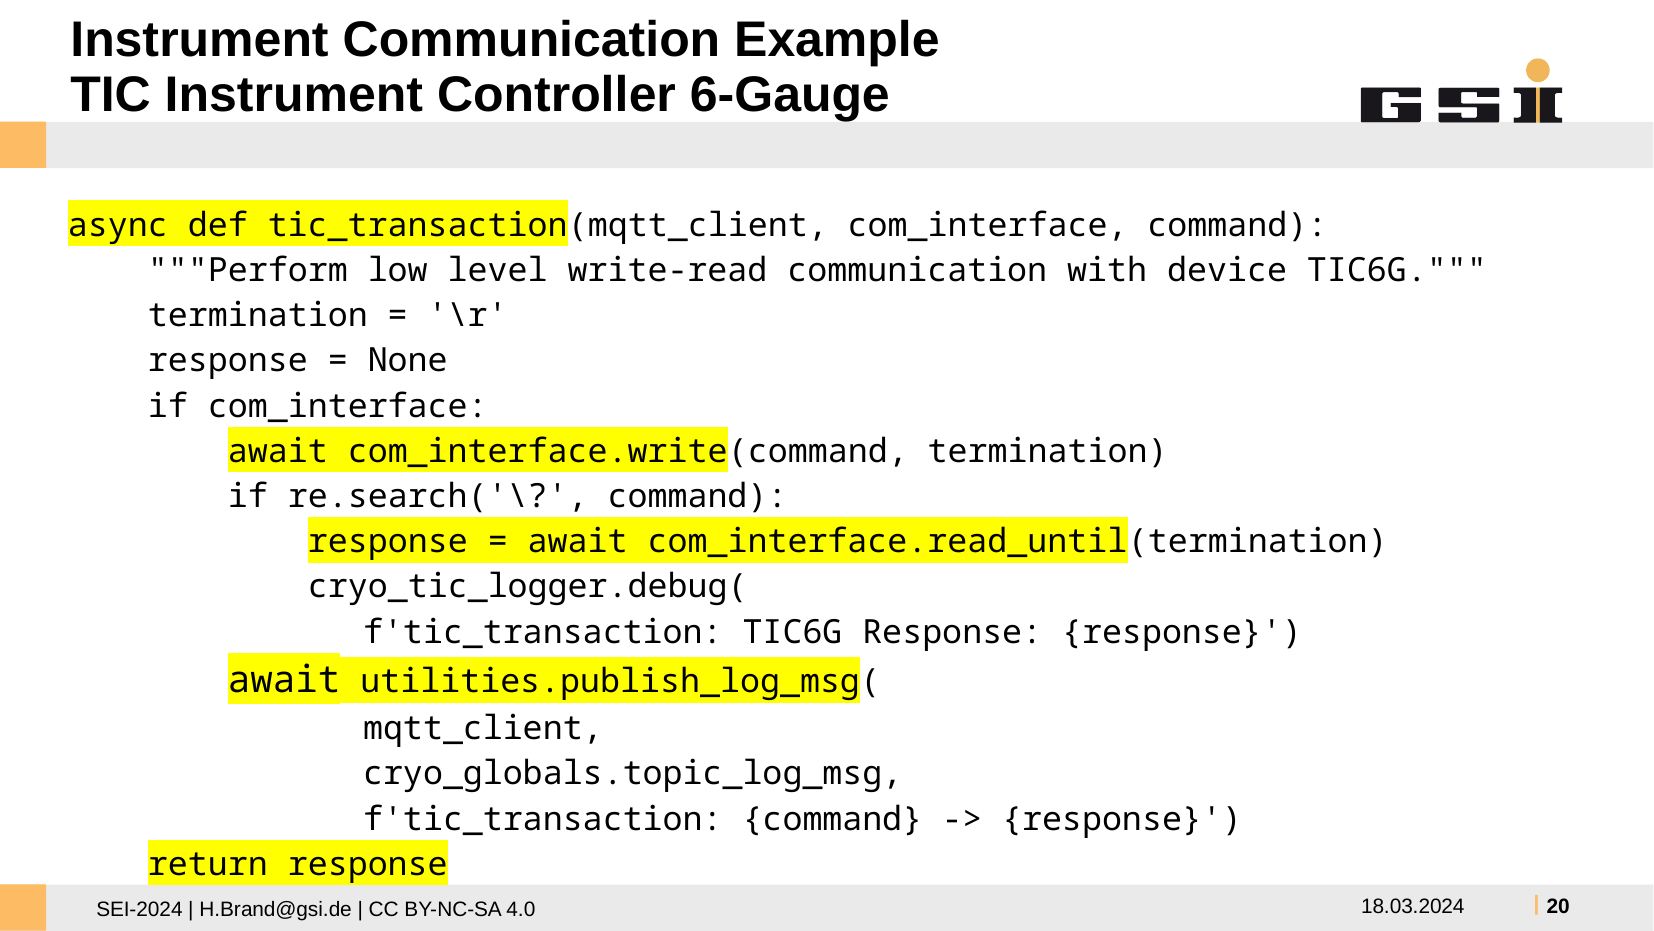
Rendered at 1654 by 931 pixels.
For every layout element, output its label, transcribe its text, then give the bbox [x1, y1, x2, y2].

title Instrument Communication Example TIC Instrument Controller 6-Gauge [70, 10, 1081, 123]
picture [1359, 56, 1564, 125]
text_box async def tic_transaction(mqtt_client, com_interface, command): """Perform low level write-read communication with device TIC6G.""" termination = '\r' response = None if com_interface: await com_interface.write(command, termination) if re.search('\?', command): response = await com_interface.read_until(termination) cryo_tic_logger.debug( f'tic_transaction: TIC6G Response: {response}') await utilities.publish_log_msg( mqtt_client, cryo_globals.topic_log_msg, f'tic_transaction: {command} -> {response}') return response [53, 193, 1654, 893]
